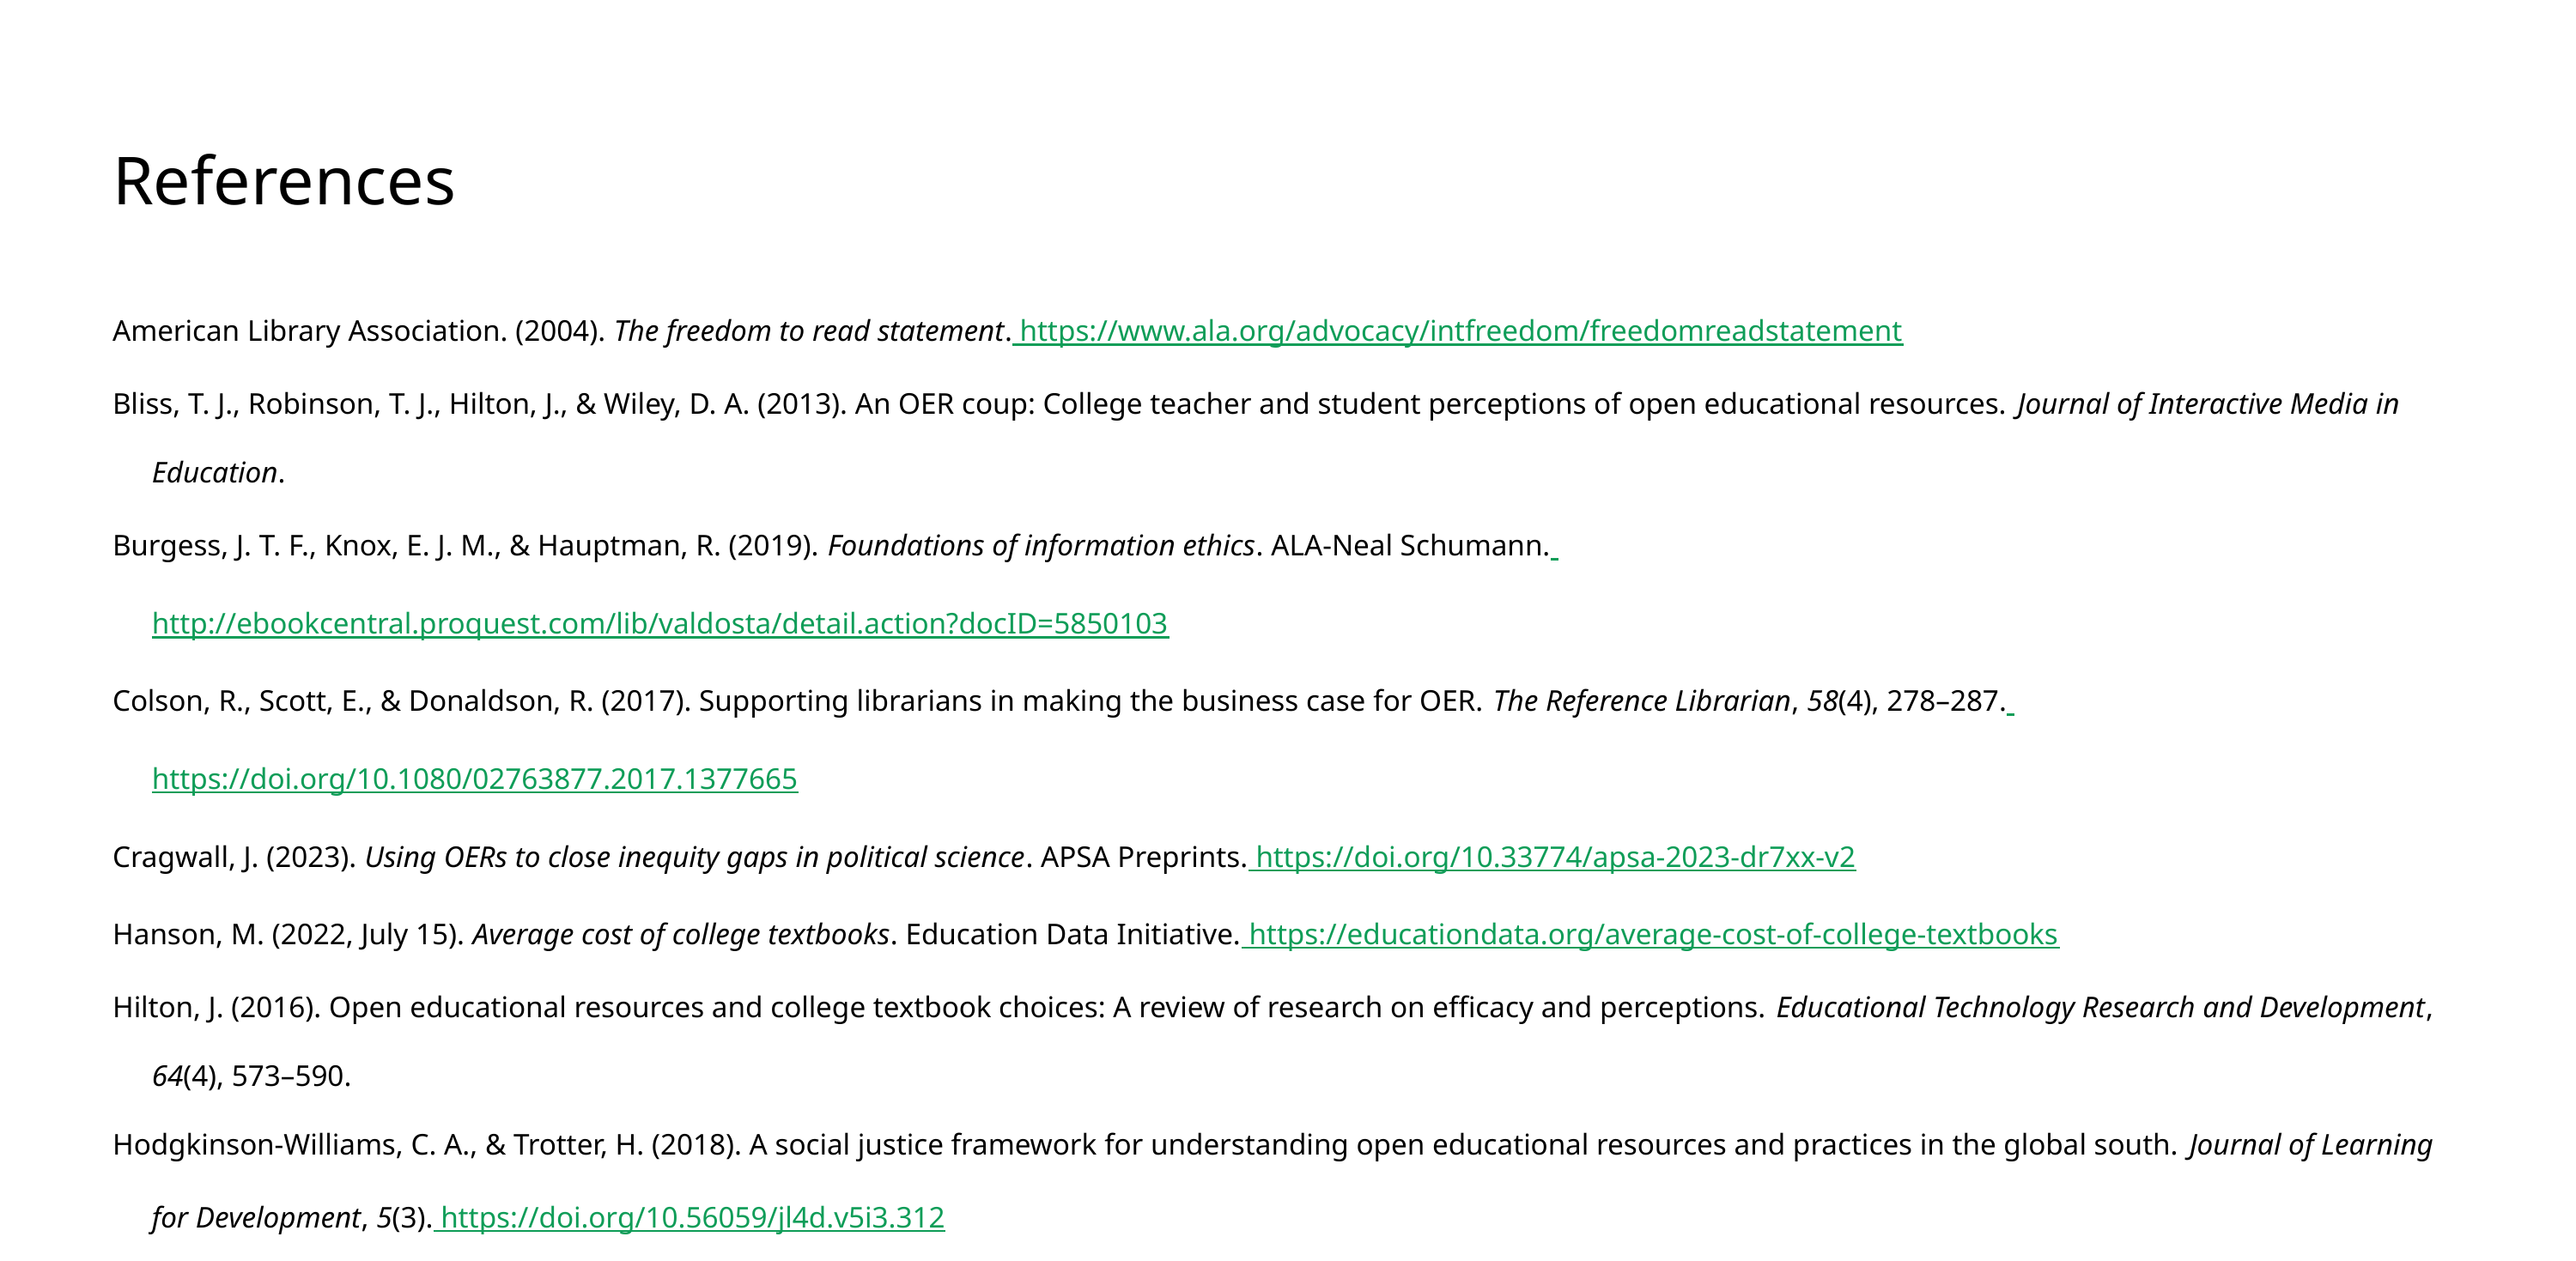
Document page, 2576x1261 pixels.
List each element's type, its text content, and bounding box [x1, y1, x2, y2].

title References [88, 109, 2488, 249]
list American Library Association. (2004). The freedom to read statement. https://www.ala.org/advocacy/intfreedom/freedomreadstatement Bliss, T. J., Robinson, T. J., Hilton, J., & Wiley, D. A. (2013). An OER coup: College teacher and student perceptions of open educational resources. Journal of Interactive Media in Education. Burgess, J. T. F., Knox, E. J. M., & Hauptman, R. (2019). Foundations of information ethics. ALA-Neal Schumann. http://ebookcentral.proquest.com/lib/valdosta/detail.action?docID=5850103 Colson, R., Scott, E., & Donaldson, R. (2017). Supporting librarians in making the business case for OER. The Reference Librarian, 58(4), 278–287. https://doi.org/10.1080/02763877.2017.1377665 Cragwall, J. (2023). Using OERs to close inequity gaps in political science. APSA Preprints. https://doi.org/10.33774/apsa-2023-dr7xx-v2 Hanson, M. (2022, July 15). Average cost of college textbooks. Education Data Initiative. https://educationdata.org/average-cost-of-college-textbooks Hilton, J. (2016). Open educational resources and college textbook choices: A review of research on efficacy and perceptions. Educational Technology Research and Development, 64(4), 573–590. Hodgkinson-Williams, C. A., & Trotter, H. (2018). A social justice framework for understanding open educational resources and practices in the global south. Journal of Learning for Development, 5(3). https://doi.org/10.56059/jl4d.v5i3.312 Hofer, A. (2017, December 20). How to pay for open. https://openoregon.org/how-to-pay-for-open/ [88, 249, 2488, 1179]
